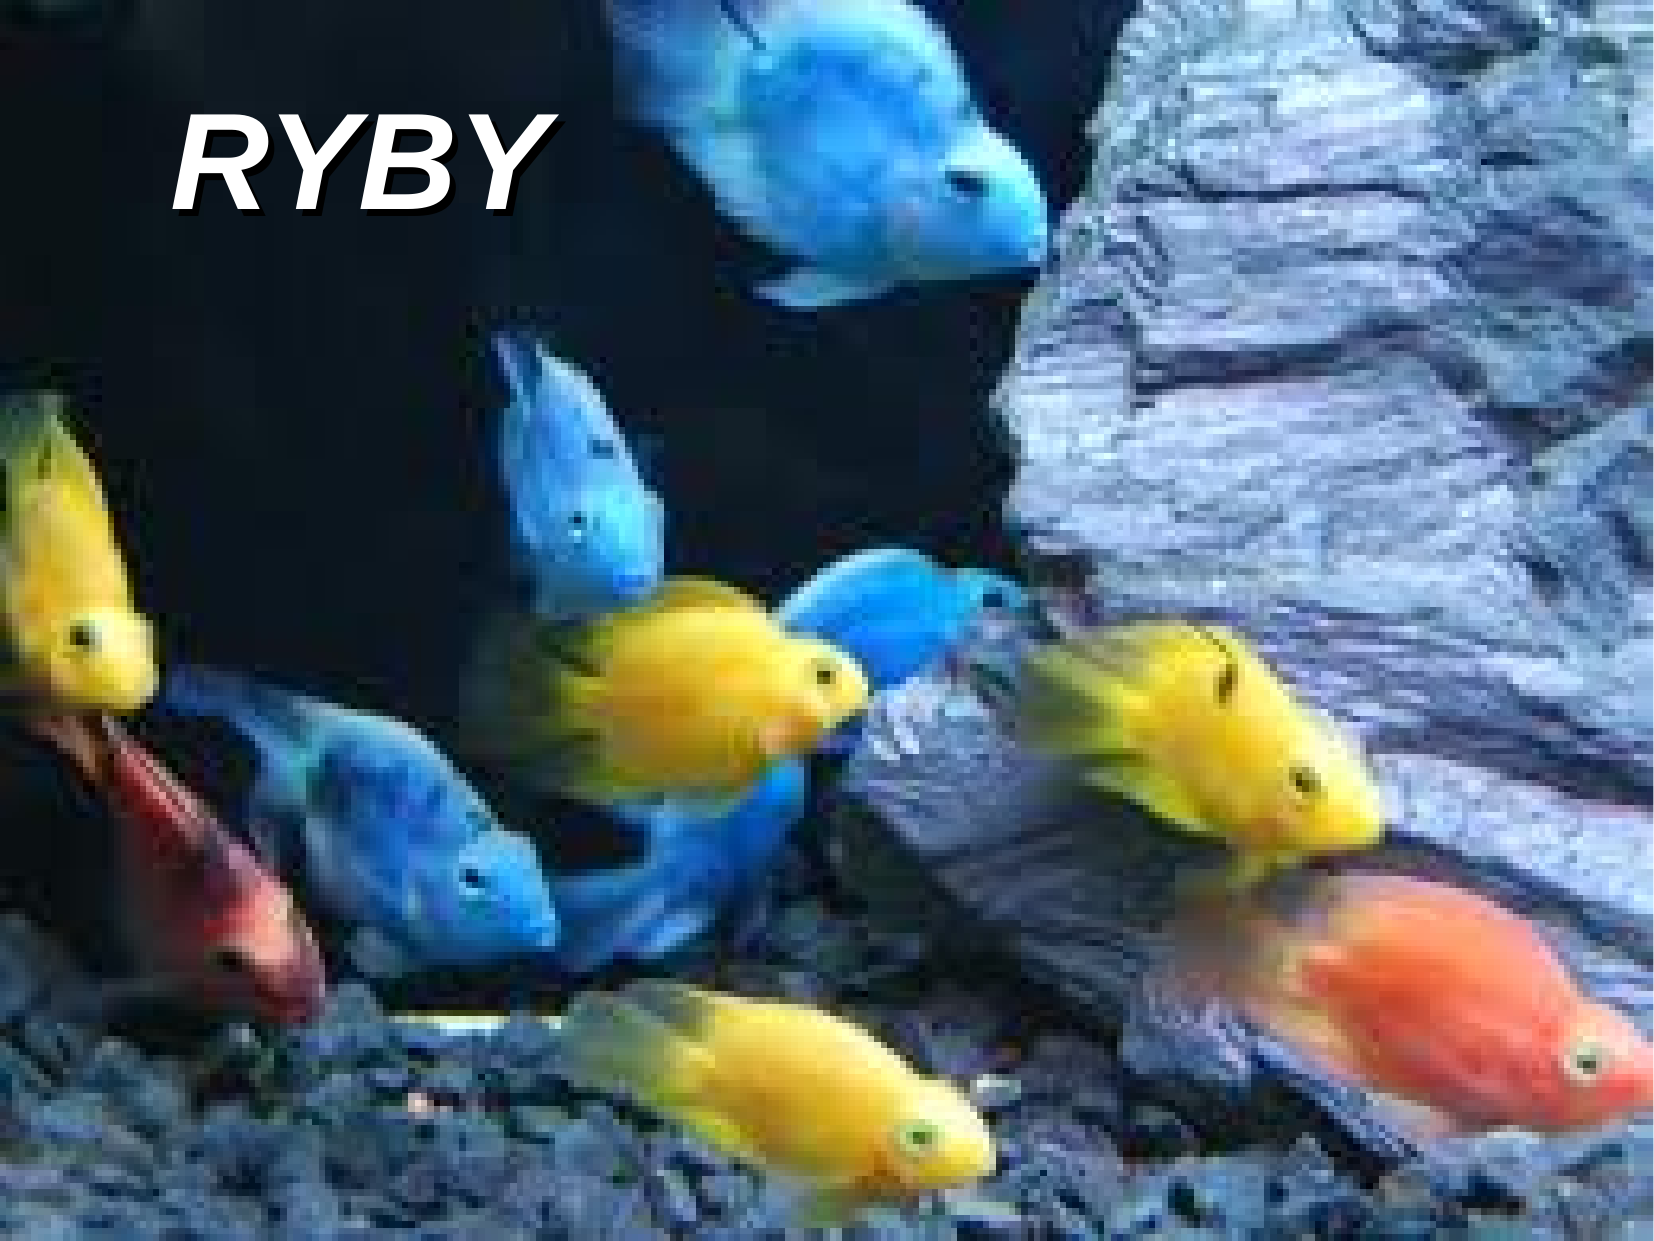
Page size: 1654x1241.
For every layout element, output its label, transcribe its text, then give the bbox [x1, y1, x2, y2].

picture [0, 0, 1654, 1241]
title RYBY [0, 58, 1105, 266]
